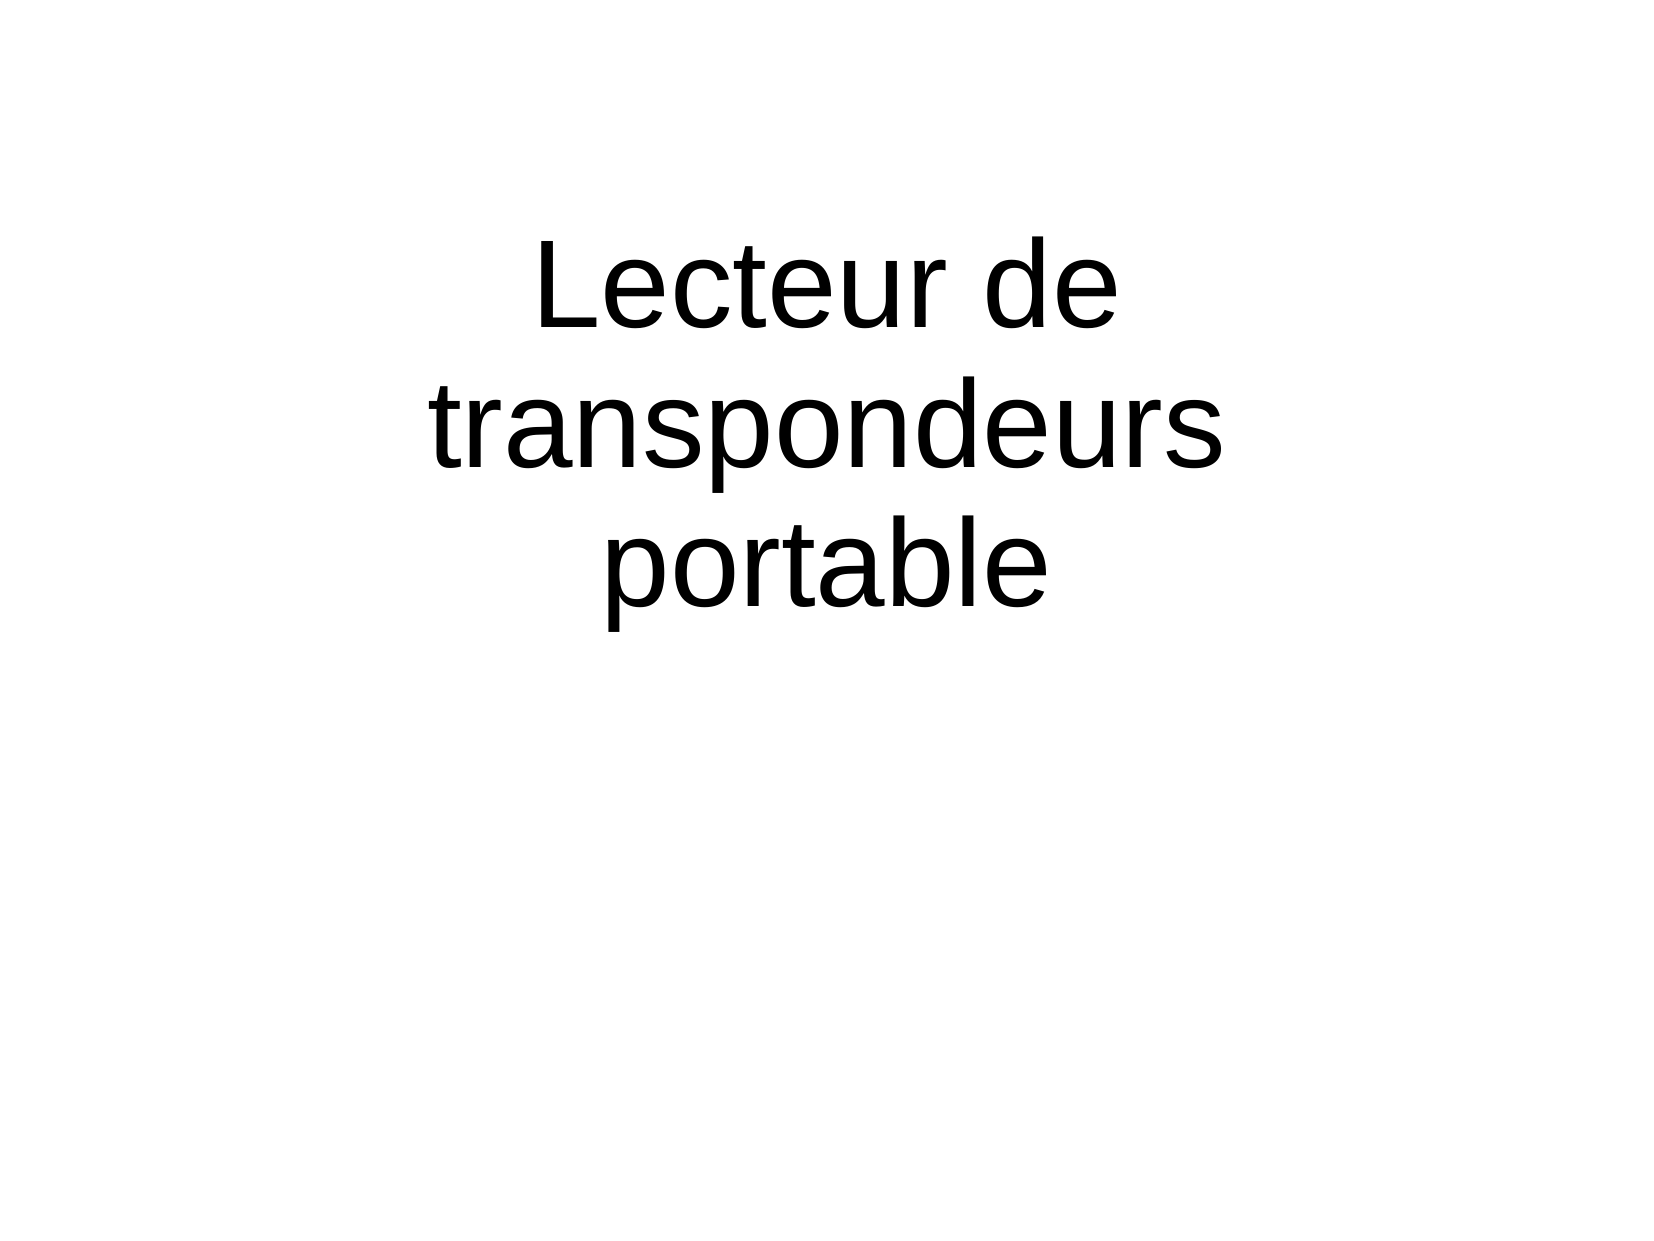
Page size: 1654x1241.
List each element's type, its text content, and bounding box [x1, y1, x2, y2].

title Lecteur de transpondeurs portable [206, 202, 1447, 635]
